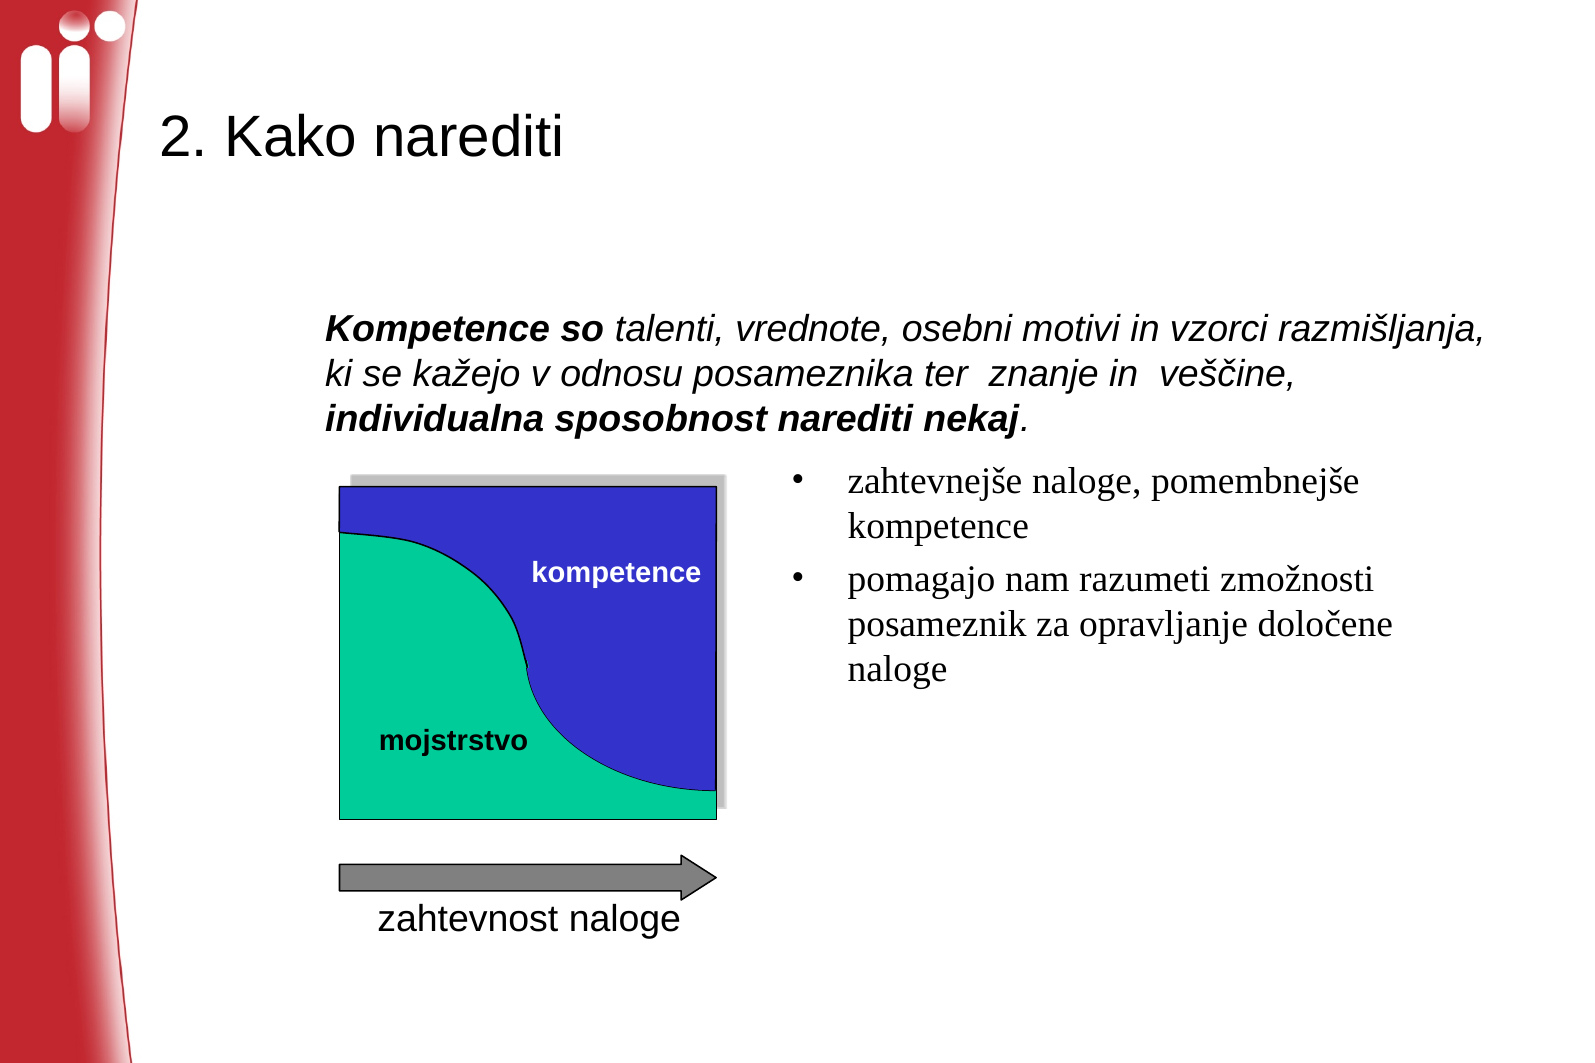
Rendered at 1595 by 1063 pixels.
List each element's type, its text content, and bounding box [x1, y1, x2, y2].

text_box [339, 855, 717, 896]
picture [0, 0, 1414, 1063]
text_box zahtevnost naloge [371, 894, 688, 940]
text_box [339, 486, 717, 790]
text_box Kompetence so talenti, vrednote, osebni motivi in vzorci razmišljanja, ki se kažejo v odnosu posameznika ter znanje in veščine, individualna sposobnost narediti nekaj. [318, 304, 1530, 455]
text_box kompetence [524, 553, 709, 589]
text_box mojstrstvo [372, 721, 535, 757]
list zahtevnejše naloge, pomembnejše kompetence pomagajo nam razumeti zmožnosti posameznik za opravljanje določene naloge [791, 455, 1460, 1063]
title 2. Kako narediti [159, 0, 1515, 272]
